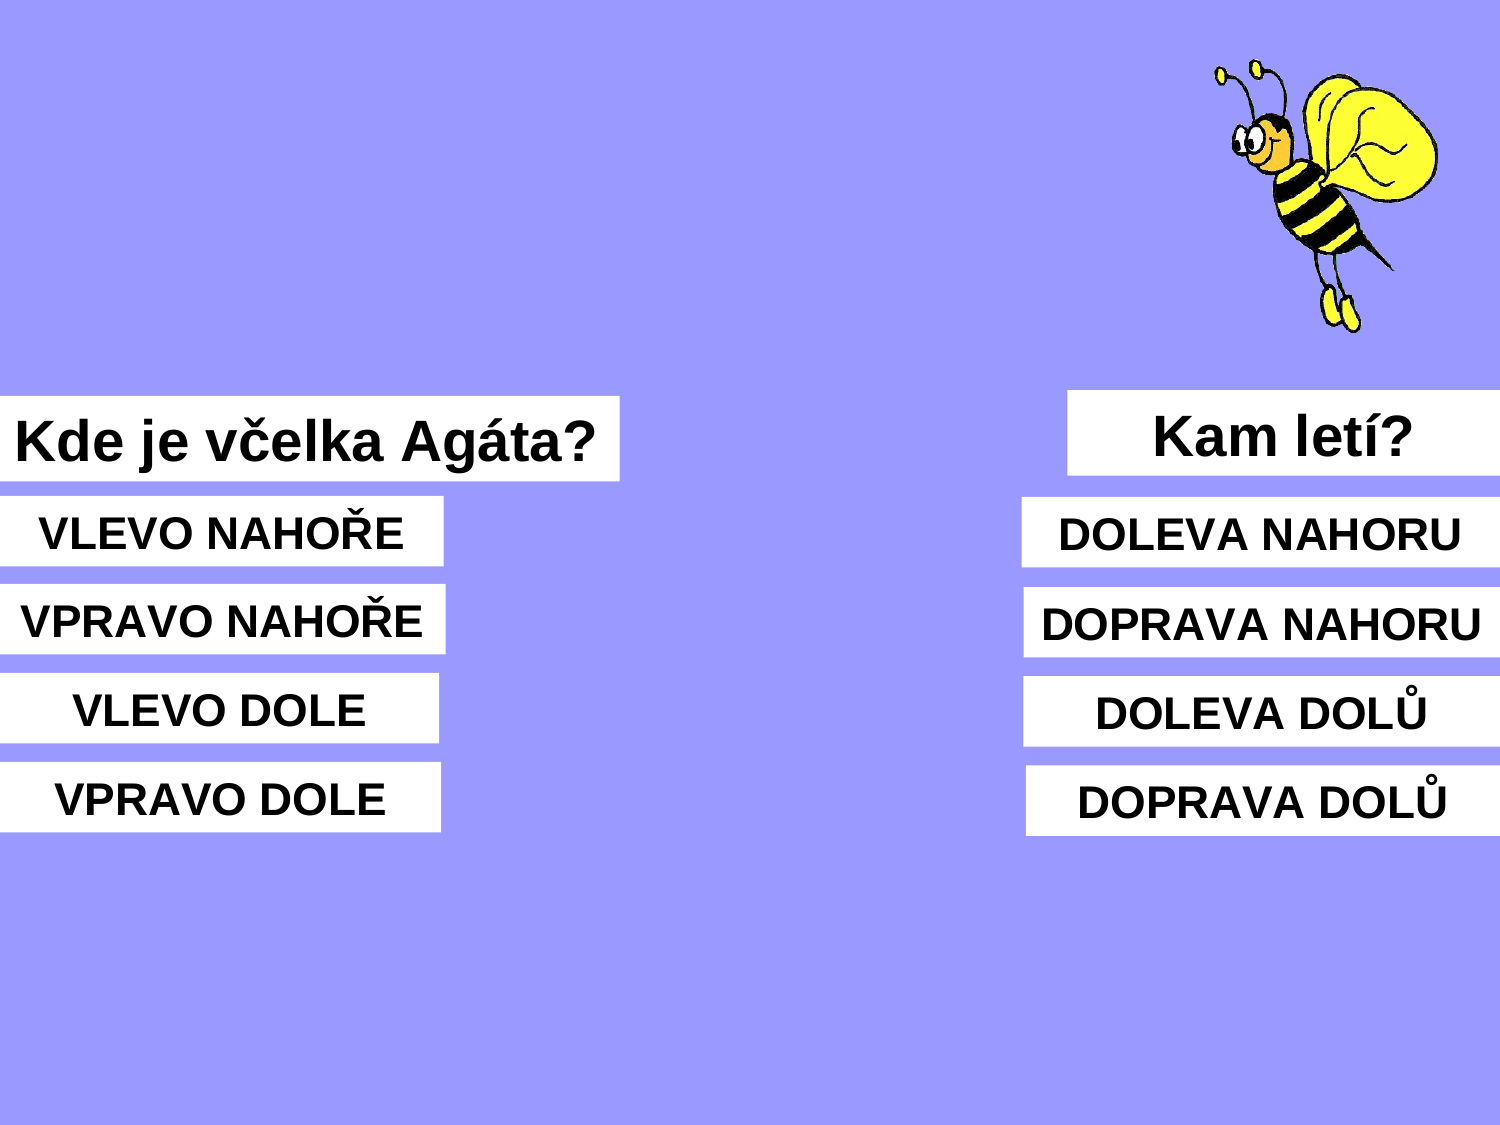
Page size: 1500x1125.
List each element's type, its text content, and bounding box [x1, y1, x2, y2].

text_box VLEVO NAHOŘE [0, 495, 444, 567]
text_box DOPRAVA NAHORU [1023, 587, 1500, 658]
text_box VLEVO DOLE [0, 672, 440, 744]
text_box Kde je včelka Agáta? [0, 395, 620, 482]
text_box Kam letí? [1067, 390, 1500, 476]
picture [1201, 38, 1455, 348]
text_box VPRAVO NAHOŘE [0, 583, 446, 655]
text_box DOLEVA DOLŮ [1023, 676, 1500, 747]
text_box DOLEVA NAHORU [1021, 496, 1500, 568]
text_box DOPRAVA DOLŮ [1025, 765, 1500, 836]
text_box VPRAVO DOLE [0, 761, 442, 833]
